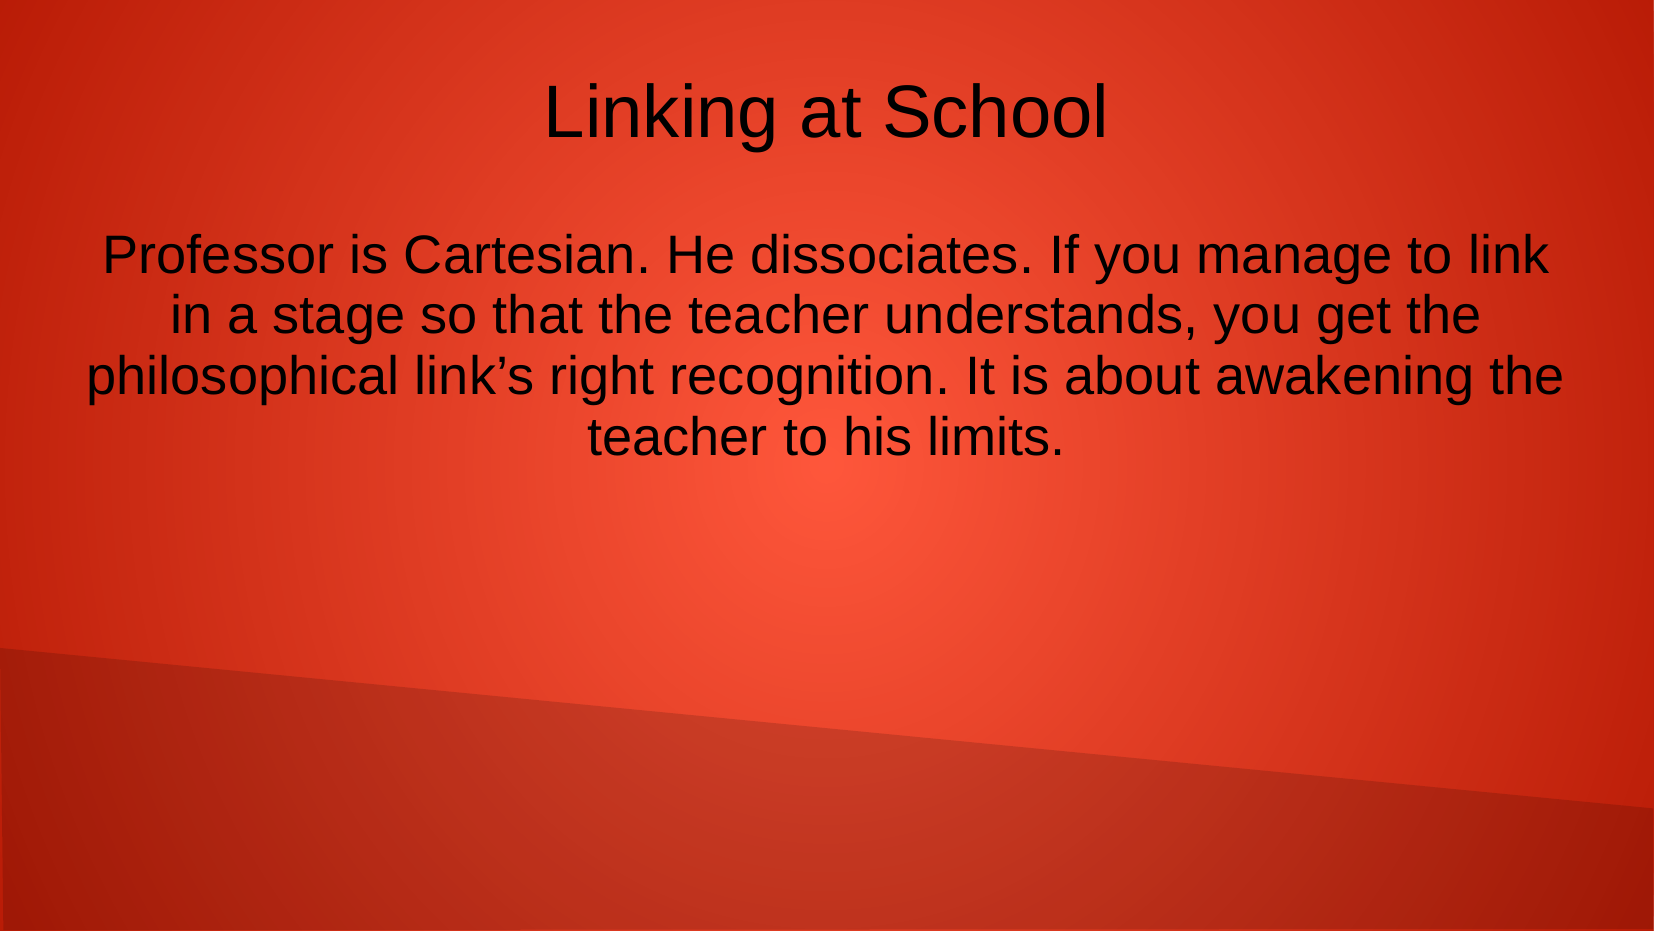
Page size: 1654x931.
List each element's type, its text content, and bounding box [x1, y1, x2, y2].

list Professor is Cartesian. He dissociates. If you manage to link in a stage so that the teacher understands, you get the philosophical link’s right recognition. It is about awakening the teacher to his limits. [82, 224, 1571, 764]
title Linking at School [82, 35, 1571, 189]
